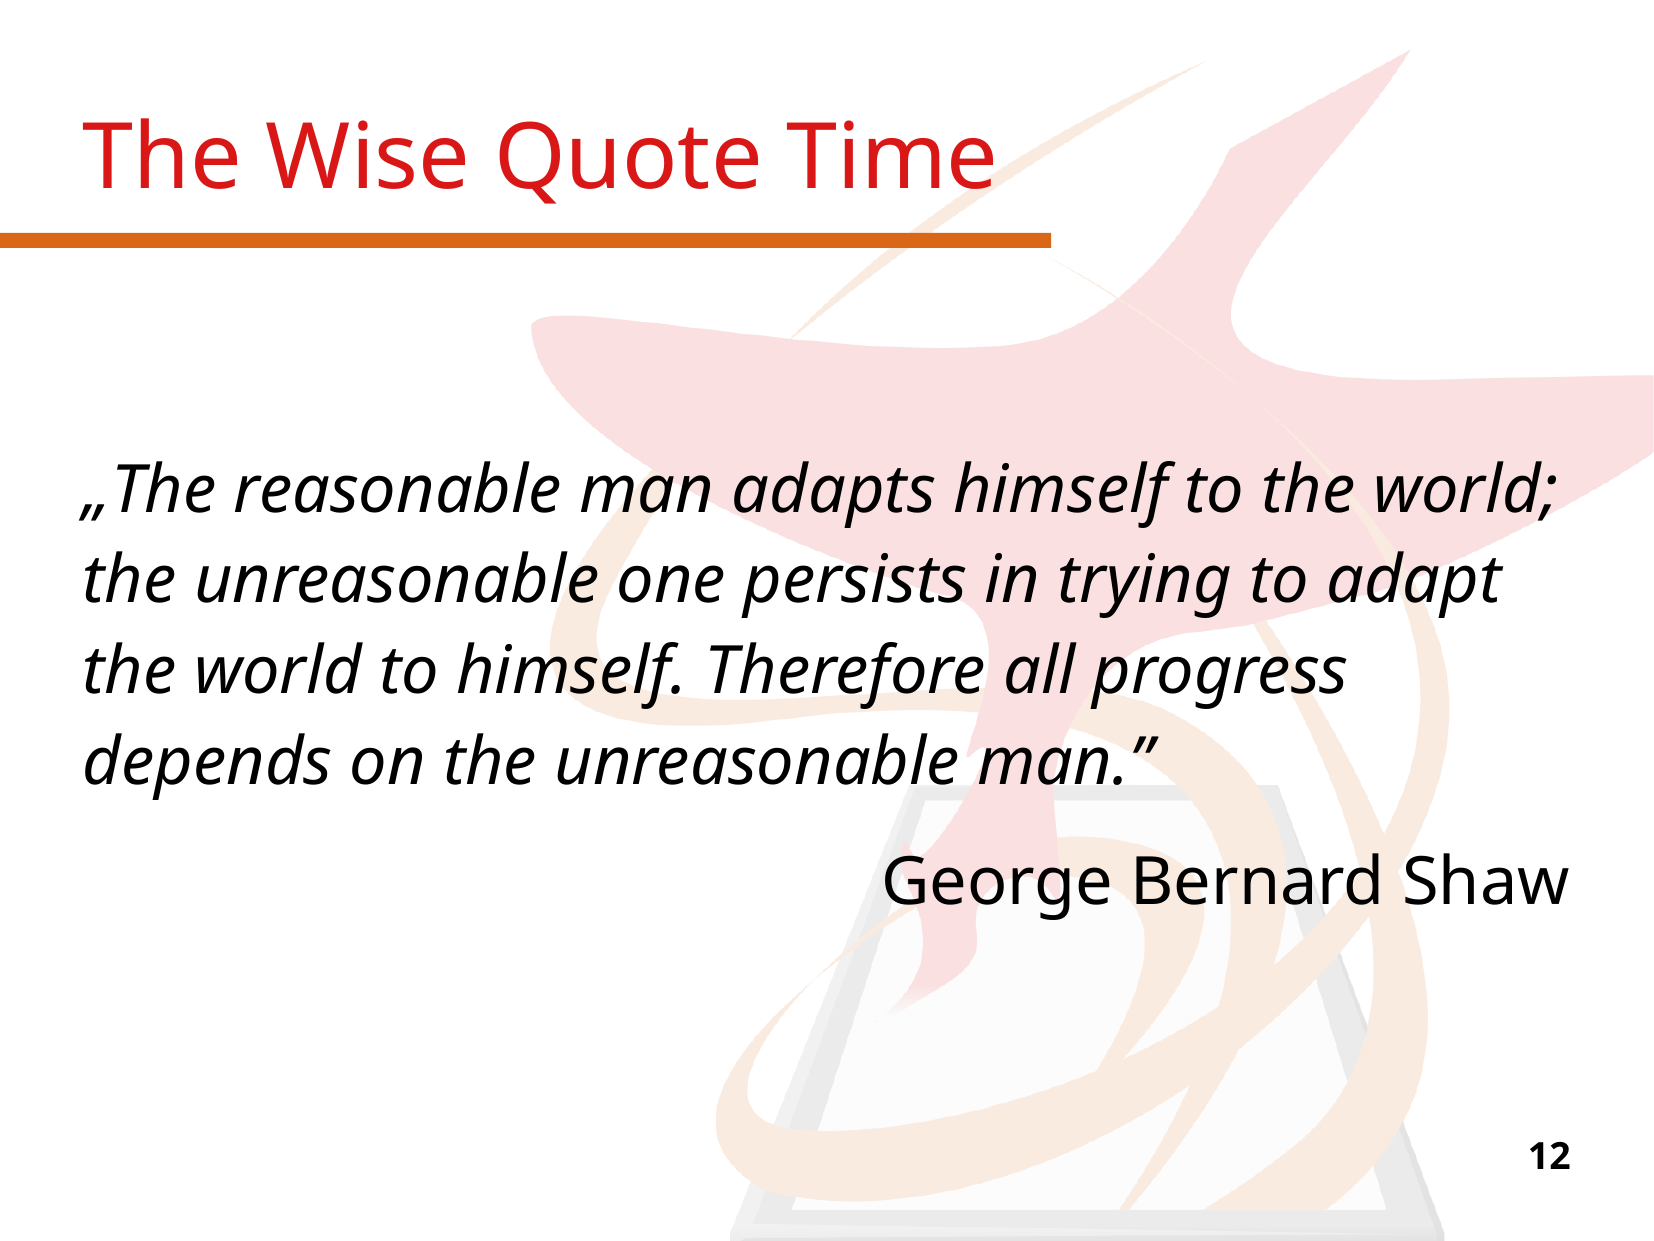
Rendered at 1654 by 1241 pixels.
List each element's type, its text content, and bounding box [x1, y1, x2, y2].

list „The reasonable man adapts himself to the world; the unreasonable one persists in trying to adapt the world to himself. Therefore all progress depends on the unreasonable man.” George Bernard Shaw [82, 290, 1571, 1075]
title The Wise Quote Time [82, 49, 1571, 257]
picture [531, 49, 1654, 1241]
